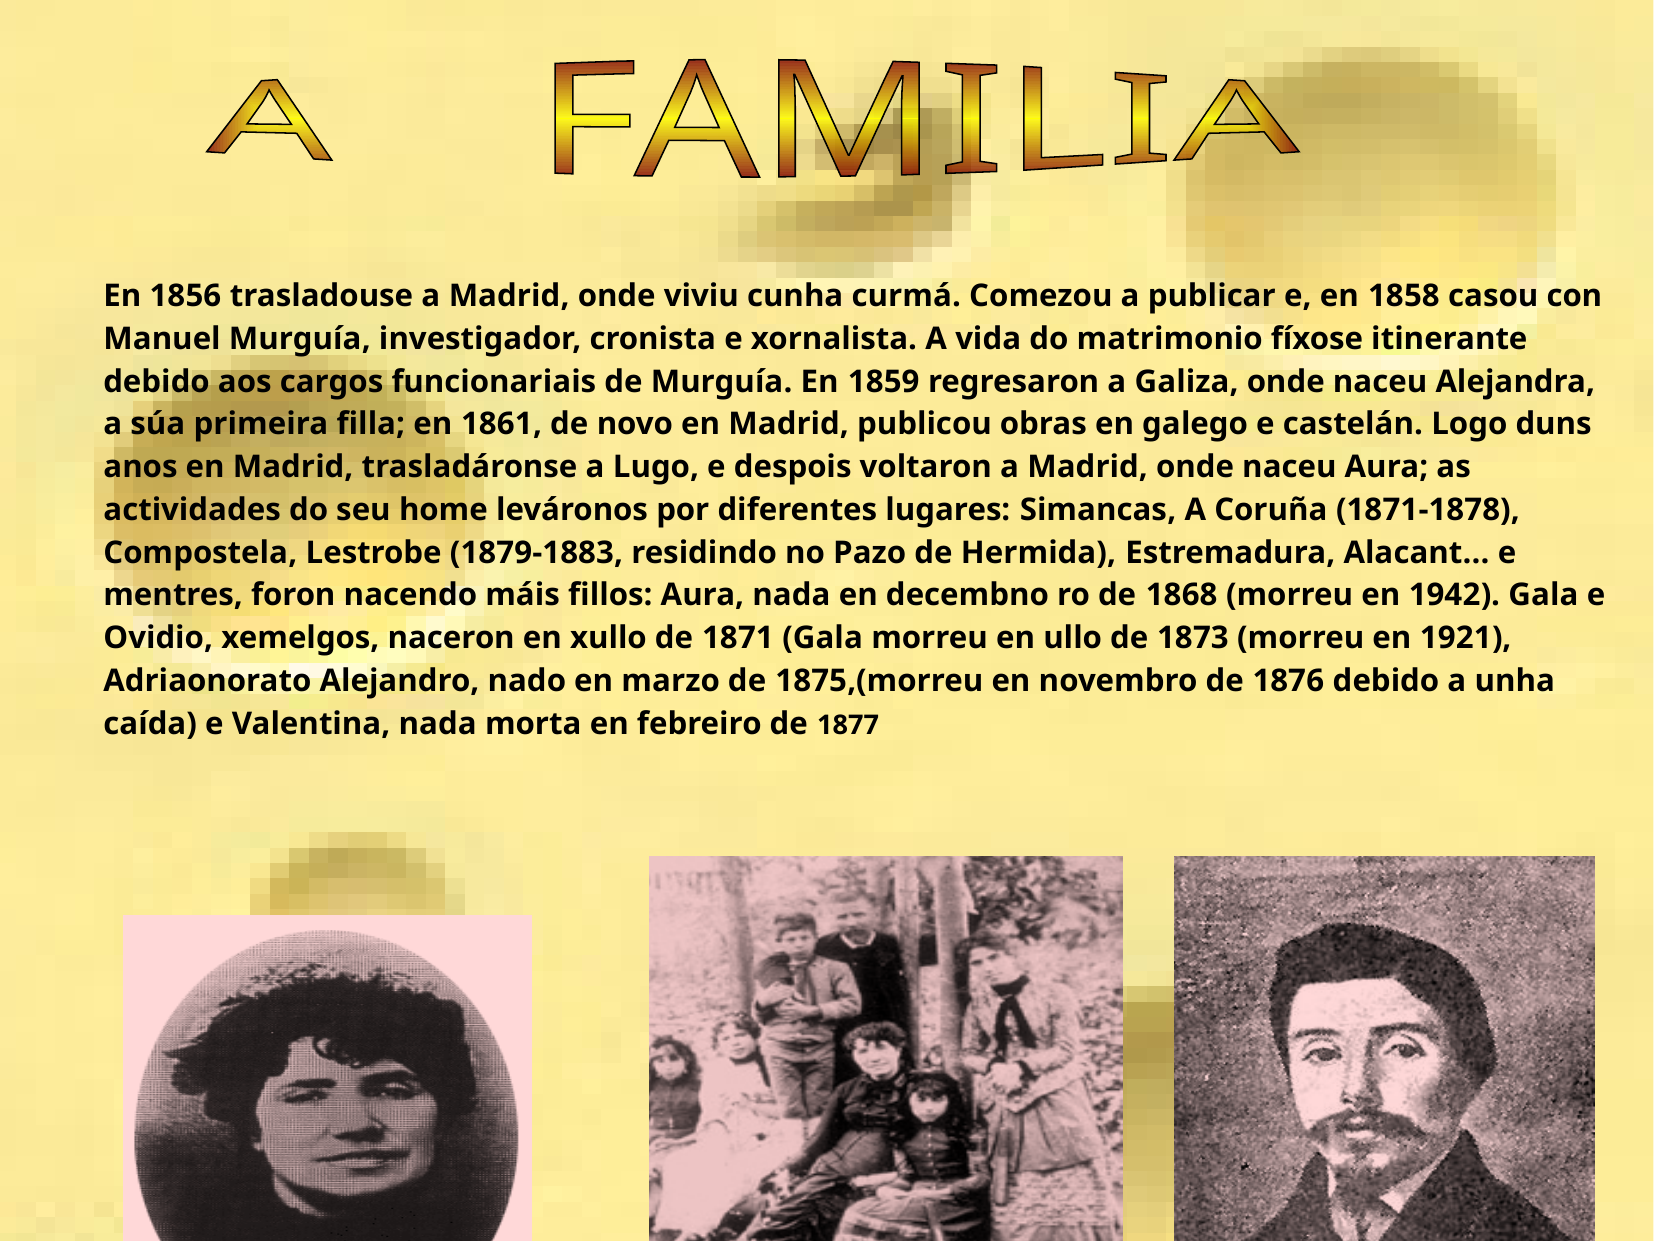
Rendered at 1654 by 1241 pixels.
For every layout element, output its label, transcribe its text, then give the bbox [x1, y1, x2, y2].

text_box A FAMILIA [778, 59, 920, 177]
text_box A FAMILIA [206, 79, 332, 161]
text_box A FAMILIA [634, 59, 760, 178]
text_box A FAMILIA [555, 60, 634, 174]
text_box En 1856 trasladouse a Madrid, onde viviu cunha curmá. Comezou a publicar e, en 1858 casou con Manuel Murguía, investigador, cronista e xornalista. A vida do matrimonio fíxose itinerante debido aos cargos funcionariais de Murguía. En 1859 regresaron a Galiza, onde naceu Alejandra, a súa primeira filla; en 1861, de novo en Madrid, publicou obras en galego e castelán. Logo duns anos en Madrid, trasladáronse a Lugo, e despois voltaron a Madrid, onde naceu Aura; as actividades do seu home leváronos por diferentes lugares: Simancas, A Coruña (1871-1878), Compostela, Lestrobe (1879-1883, residindo no Pazo de Hermida), Estremadura, Alacant... e mentres, foron nacendo máis fillos: Aura, nada en decembno ro de 1868 (morreu en 1942). Gala e Ovidio, xemelgos, naceron en xullo de 1871 (Gala morreu en ullo de 1873 (morreu en 1921), Adriaonorato Alejandro, nado en marzo de 1875,(morreu en novembro de 1876 debido a unha caída) e Valentina, nada morta en febreiro de 1877 [88, 265, 1625, 812]
text_box A FAMILIA [1023, 66, 1103, 171]
picture [0, 0, 1654, 1241]
text_box A FAMILIA [946, 63, 997, 174]
text_box A FAMILIA [1174, 79, 1300, 161]
text_box A FAMILIA [1115, 72, 1166, 165]
